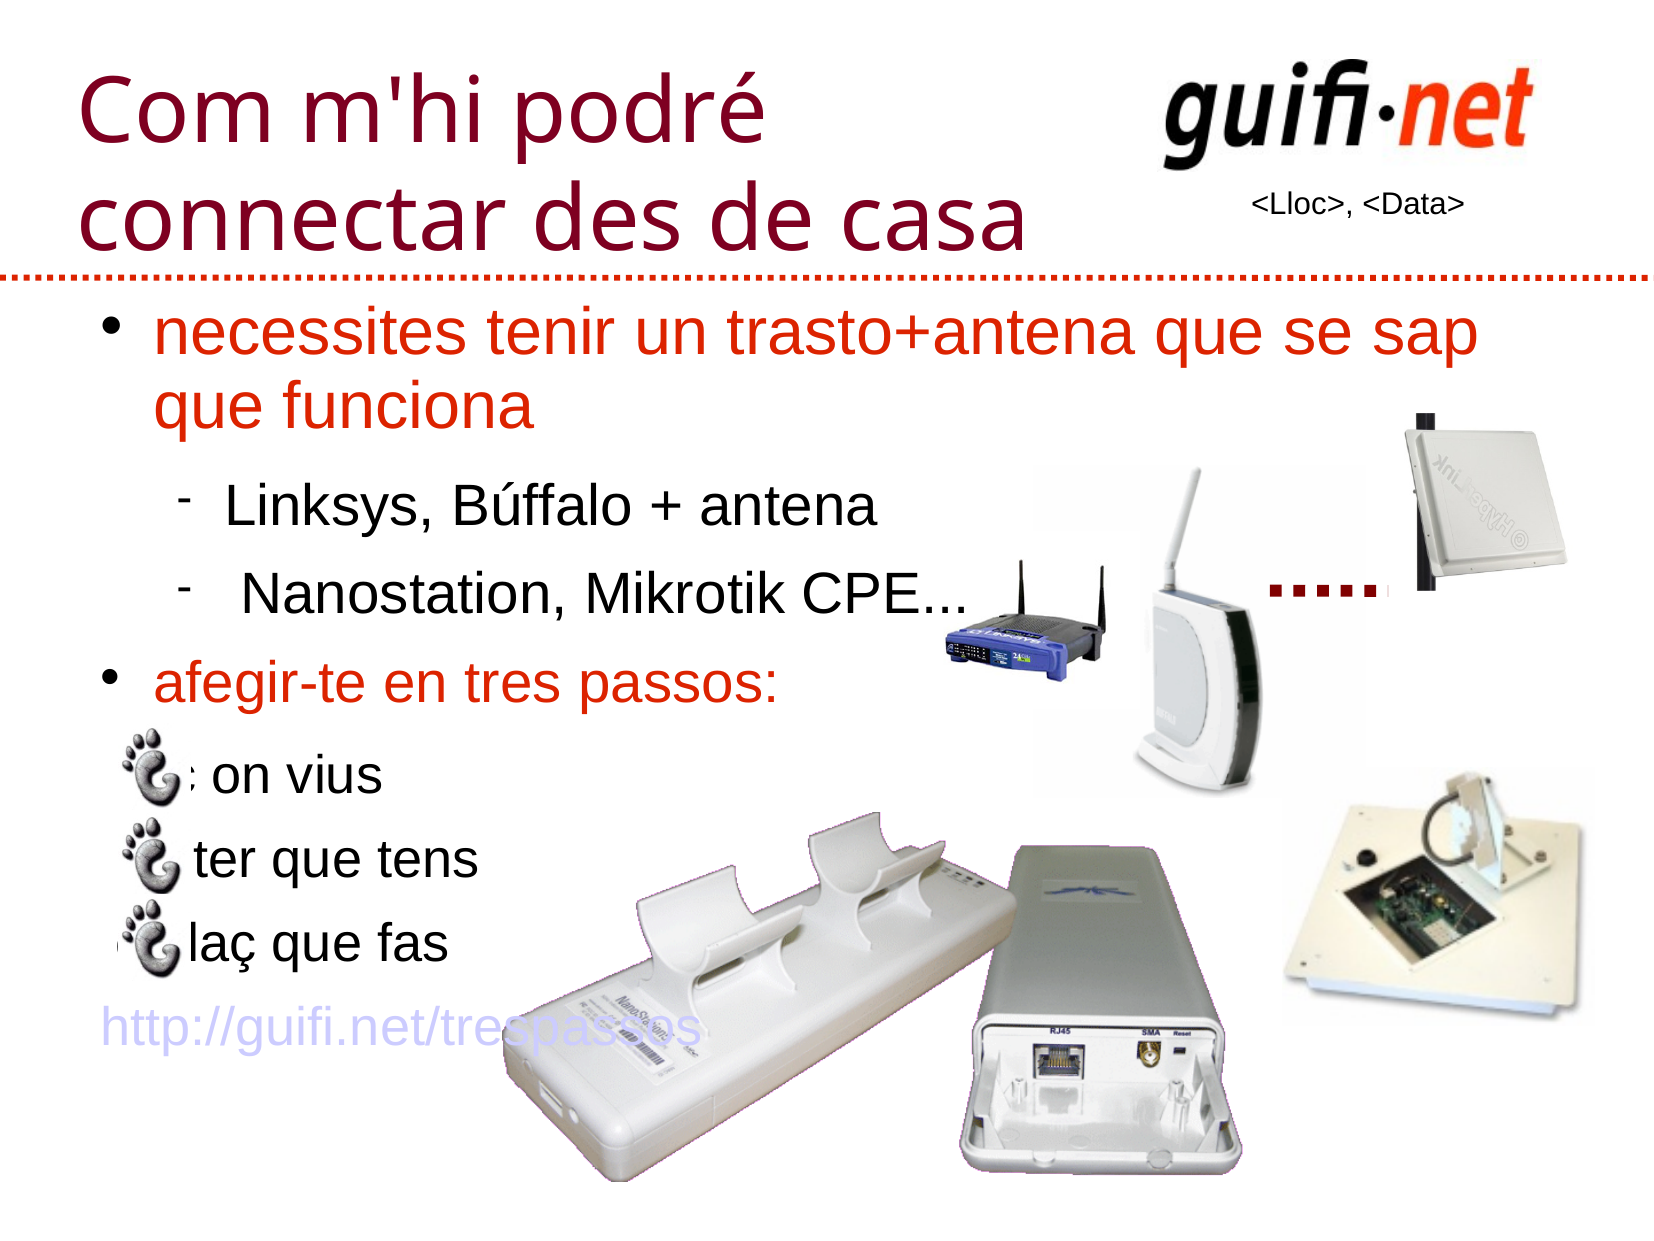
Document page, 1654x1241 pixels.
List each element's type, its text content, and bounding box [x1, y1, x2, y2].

picture [1157, 59, 1542, 172]
picture [1282, 767, 1595, 1027]
picture [1387, 413, 1573, 591]
picture [118, 723, 191, 810]
list necessites tenir un trasto+antena que se sap que funciona Linksys, Búffalo + antena Nanostation, Mikrotik CPE... afegir-te en tres passos: lloc on vius router que tens enllaç que fas http://guifi.net/trespassos [82, 290, 1571, 1094]
picture [502, 1094, 1247, 1182]
picture [118, 812, 191, 981]
title Com m'hi podré connectar des de casa [76, 0, 1093, 326]
